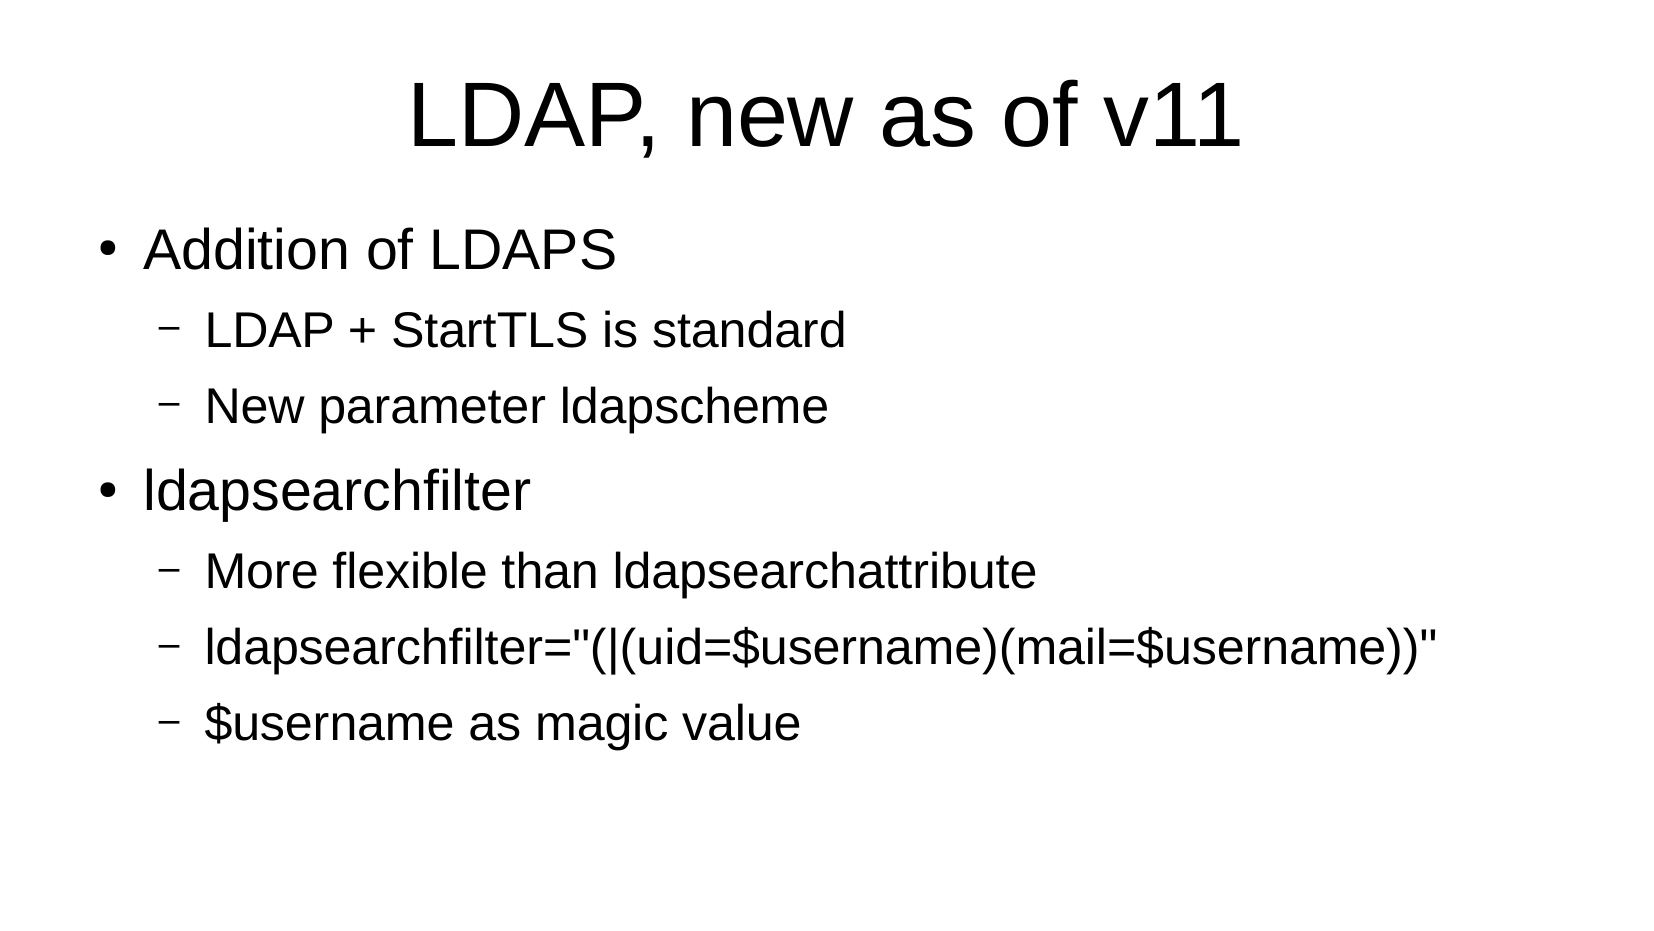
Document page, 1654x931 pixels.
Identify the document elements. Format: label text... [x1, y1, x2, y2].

title LDAP, new as of v11 [82, 37, 1571, 193]
list Addition of LDAPS LDAP + StartTLS is standard New parameter ldapscheme ldapsearchfilter More flexible than ldapsearchattribute ldapsearchfilter="(|(uid=$username)(mail=$username))" $username as magic value [82, 217, 1571, 758]
